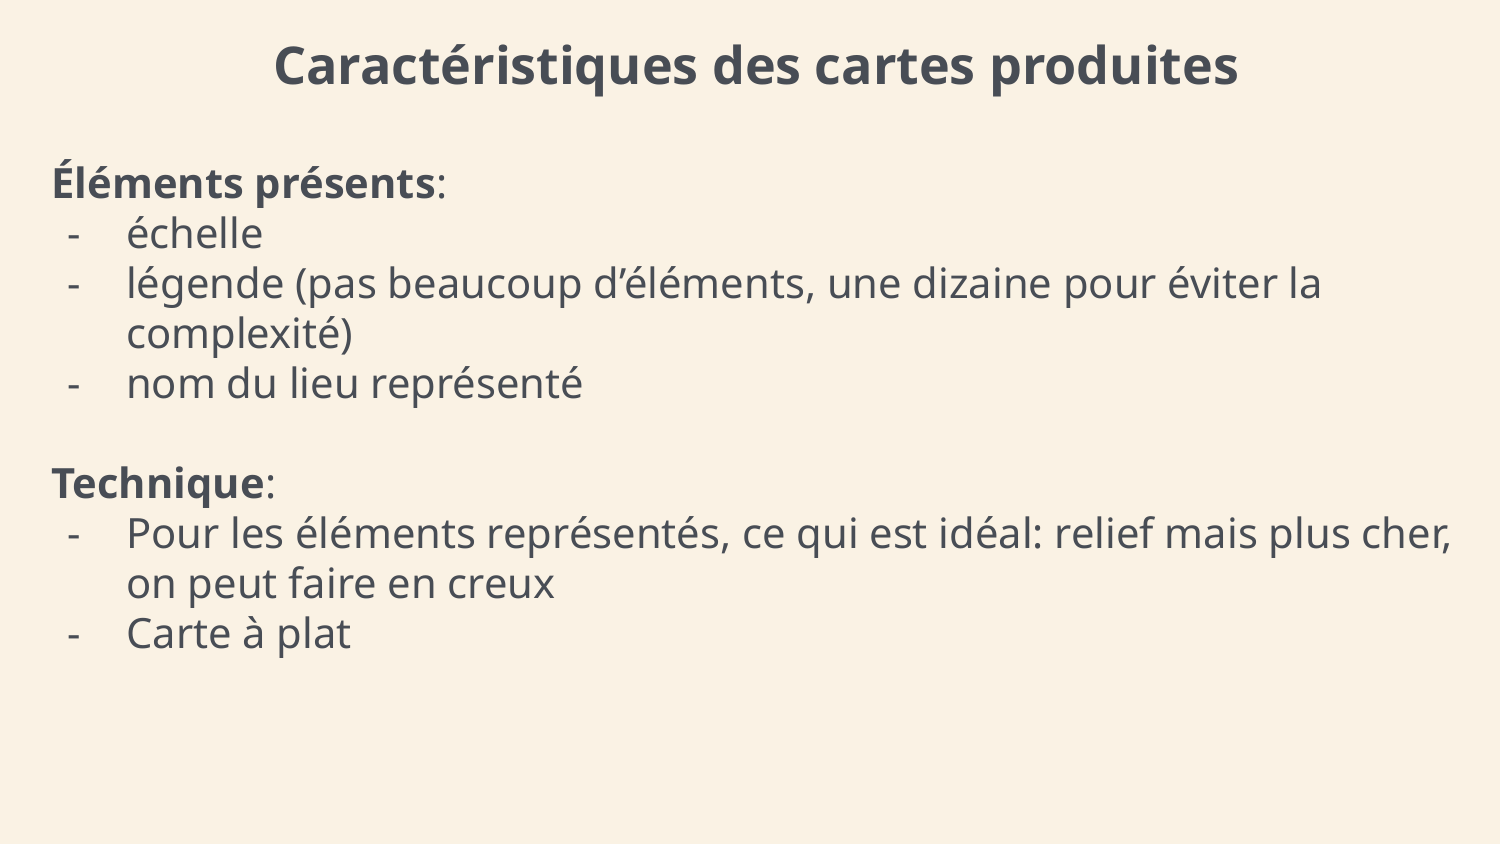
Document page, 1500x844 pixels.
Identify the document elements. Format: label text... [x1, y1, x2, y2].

text_box Caractéristiques des cartes produites Éléments présents: échelle légende (pas beaucoup d’éléments, une dizaine pour éviter la complexité) nom du lieu représenté Technique: Pour les éléments représentés, ce qui est idéal: relief mais plus cher, on peut faire en creux Carte à plat [36, 17, 1477, 673]
